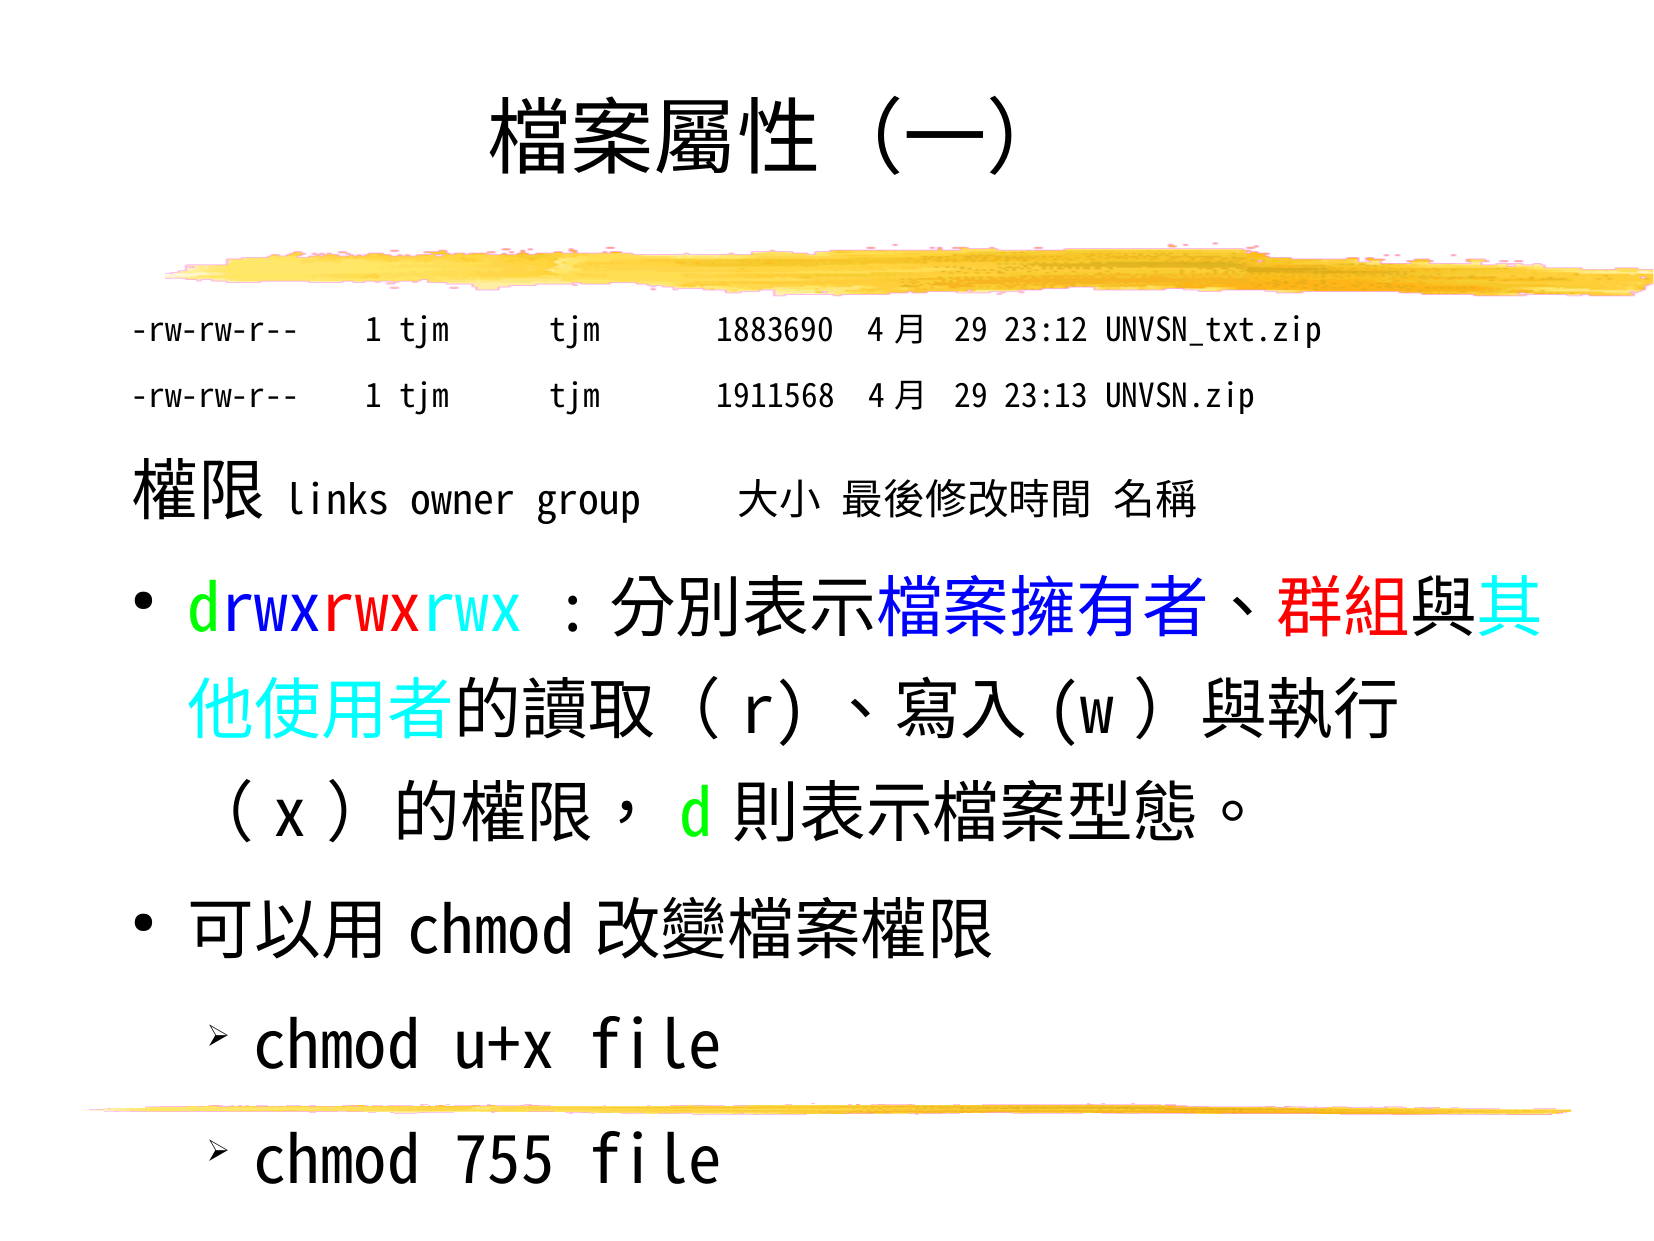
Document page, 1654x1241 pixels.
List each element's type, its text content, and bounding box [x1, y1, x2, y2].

list -rw-rw-r-- 1 tjm tjm 1883690 4月 29 23:12 UNVSN_txt.zip -rw-rw-r-- 1 tjm tjm 1911568 4月 29 23:13 UNVSN.zip 權限links owner group 大小 最後修改時間 名稱 drwxrwxrwx :分別表示檔案擁有者、群組與其他使用者的讀取（r)、寫入(w）與執行（x）的權限，d則表示檔案型態。 可以用chmod改變檔案權限 chmod u+x file chmod 755 file chmod -R 755 file :遞迴chmod [131, 300, 1589, 1064]
picture [165, 237, 1654, 308]
picture [82, 1102, 1571, 1117]
title 檔案屬性（一） [76, 28, 1482, 236]
